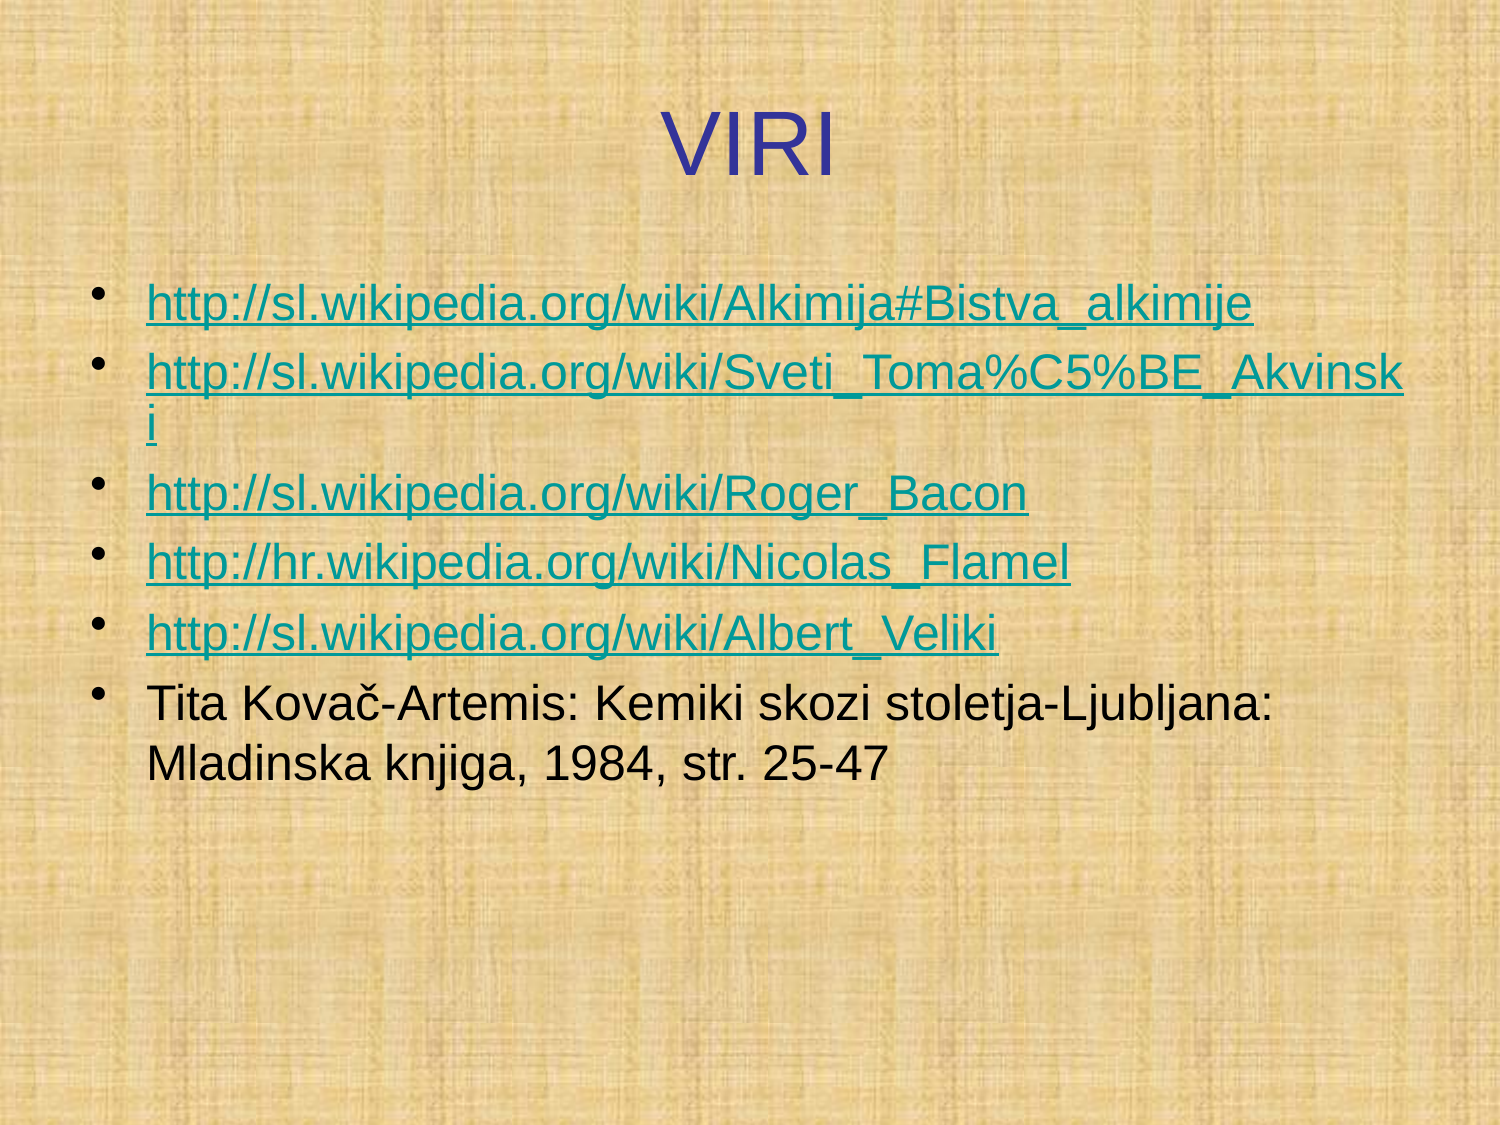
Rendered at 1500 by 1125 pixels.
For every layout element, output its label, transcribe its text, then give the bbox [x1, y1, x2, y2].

picture [0, 0, 1500, 1125]
list http://sl.wikipedia.org/wiki/Alkimija#Bistva_alkimije http://sl.wikipedia.org/wiki/Sveti_Toma%C5%BE_Akvinski http://sl.wikipedia.org/wiki/Roger_Bacon http://hr.wikipedia.org/wiki/Nicolas_Flamel http://sl.wikipedia.org/wiki/Albert_Veliki Tita Kovač-Artemis: Kemiki skozi stoletja-Ljubljana: Mladinska knjiga, 1984, str. 25-47 [75, 262, 1425, 1005]
title VIRI [75, 45, 1425, 233]
